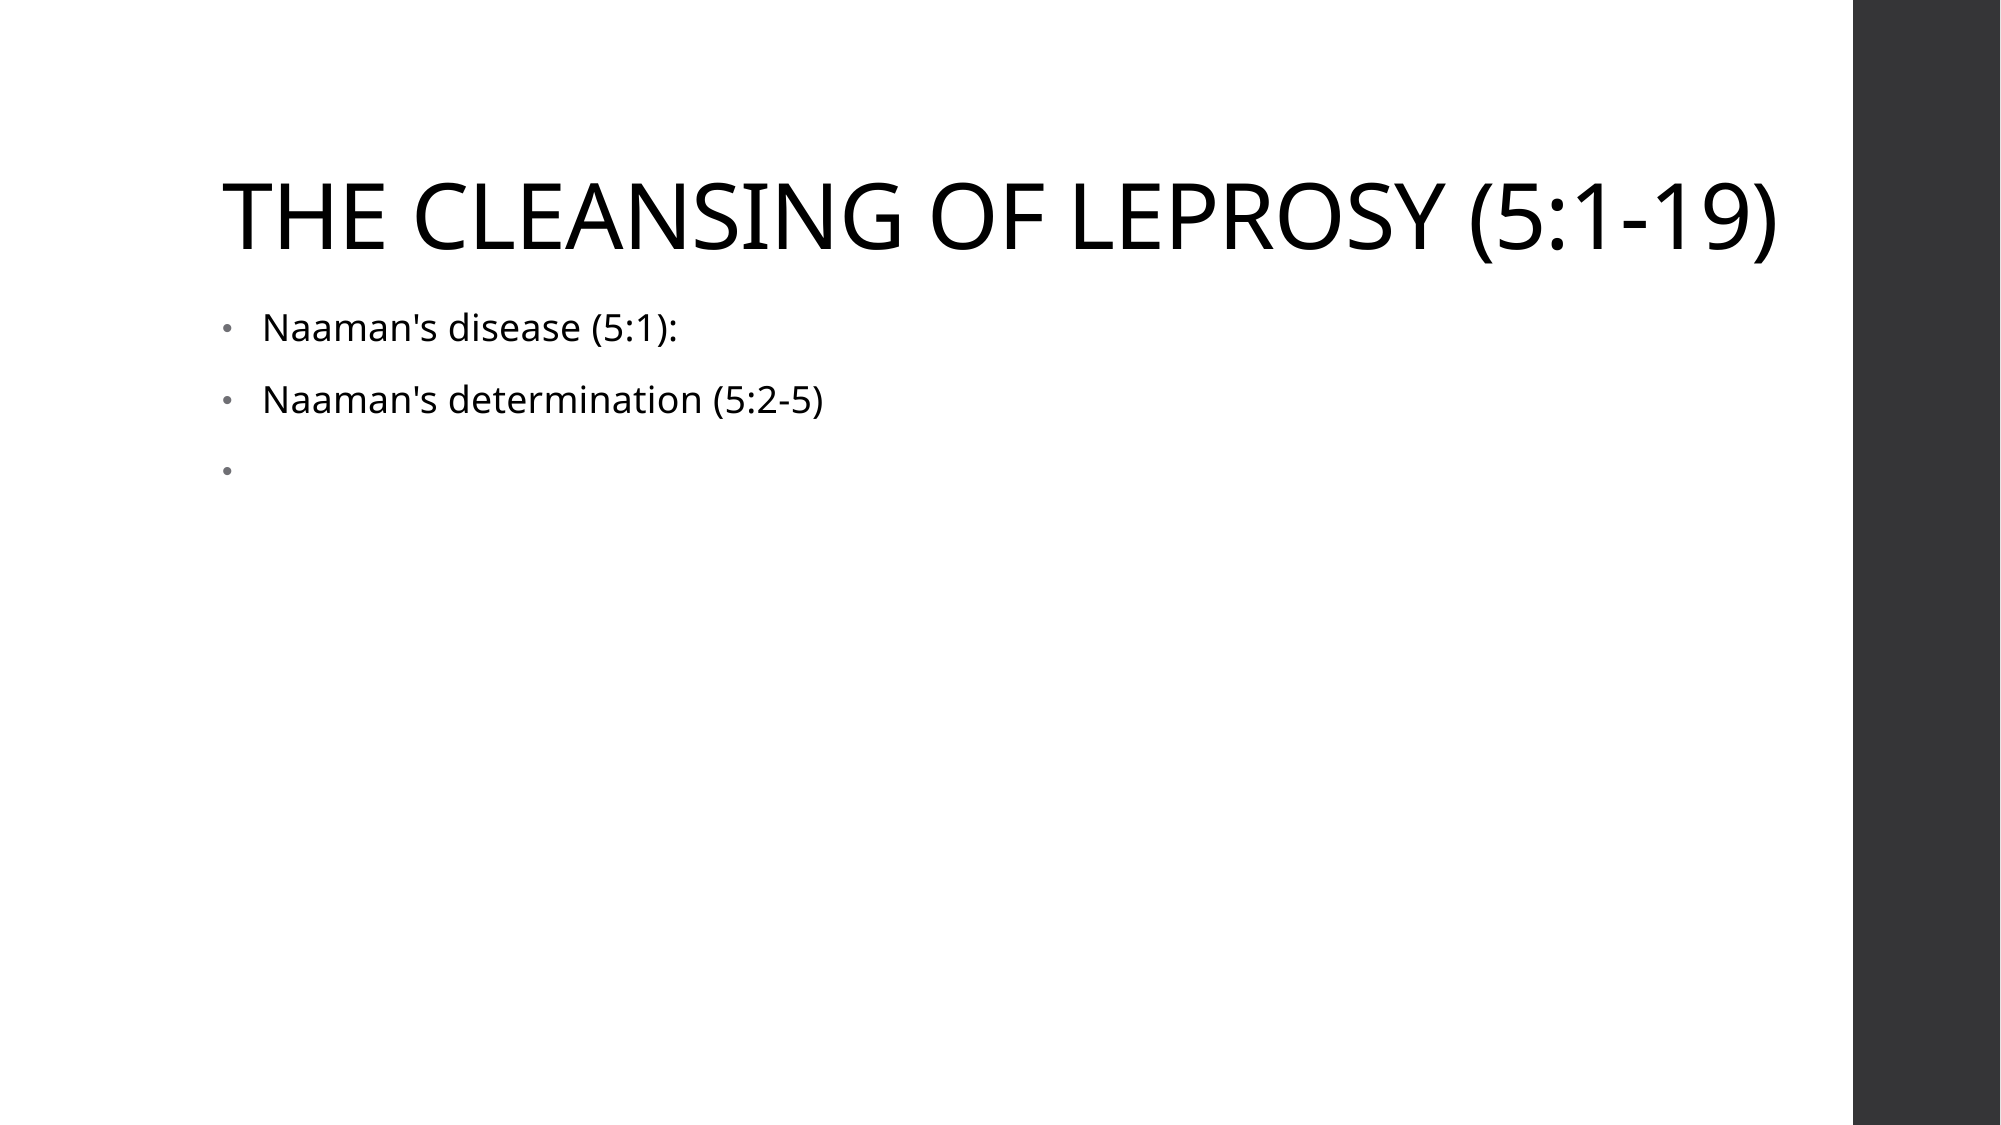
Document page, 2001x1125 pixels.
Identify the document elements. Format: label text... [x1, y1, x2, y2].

list Naaman's disease (5:1): Naaman's determination (5:2-5) [206, 299, 1617, 1014]
title THE CLEANSING OF LEPROSY (5:1-19) [206, 60, 1797, 278]
